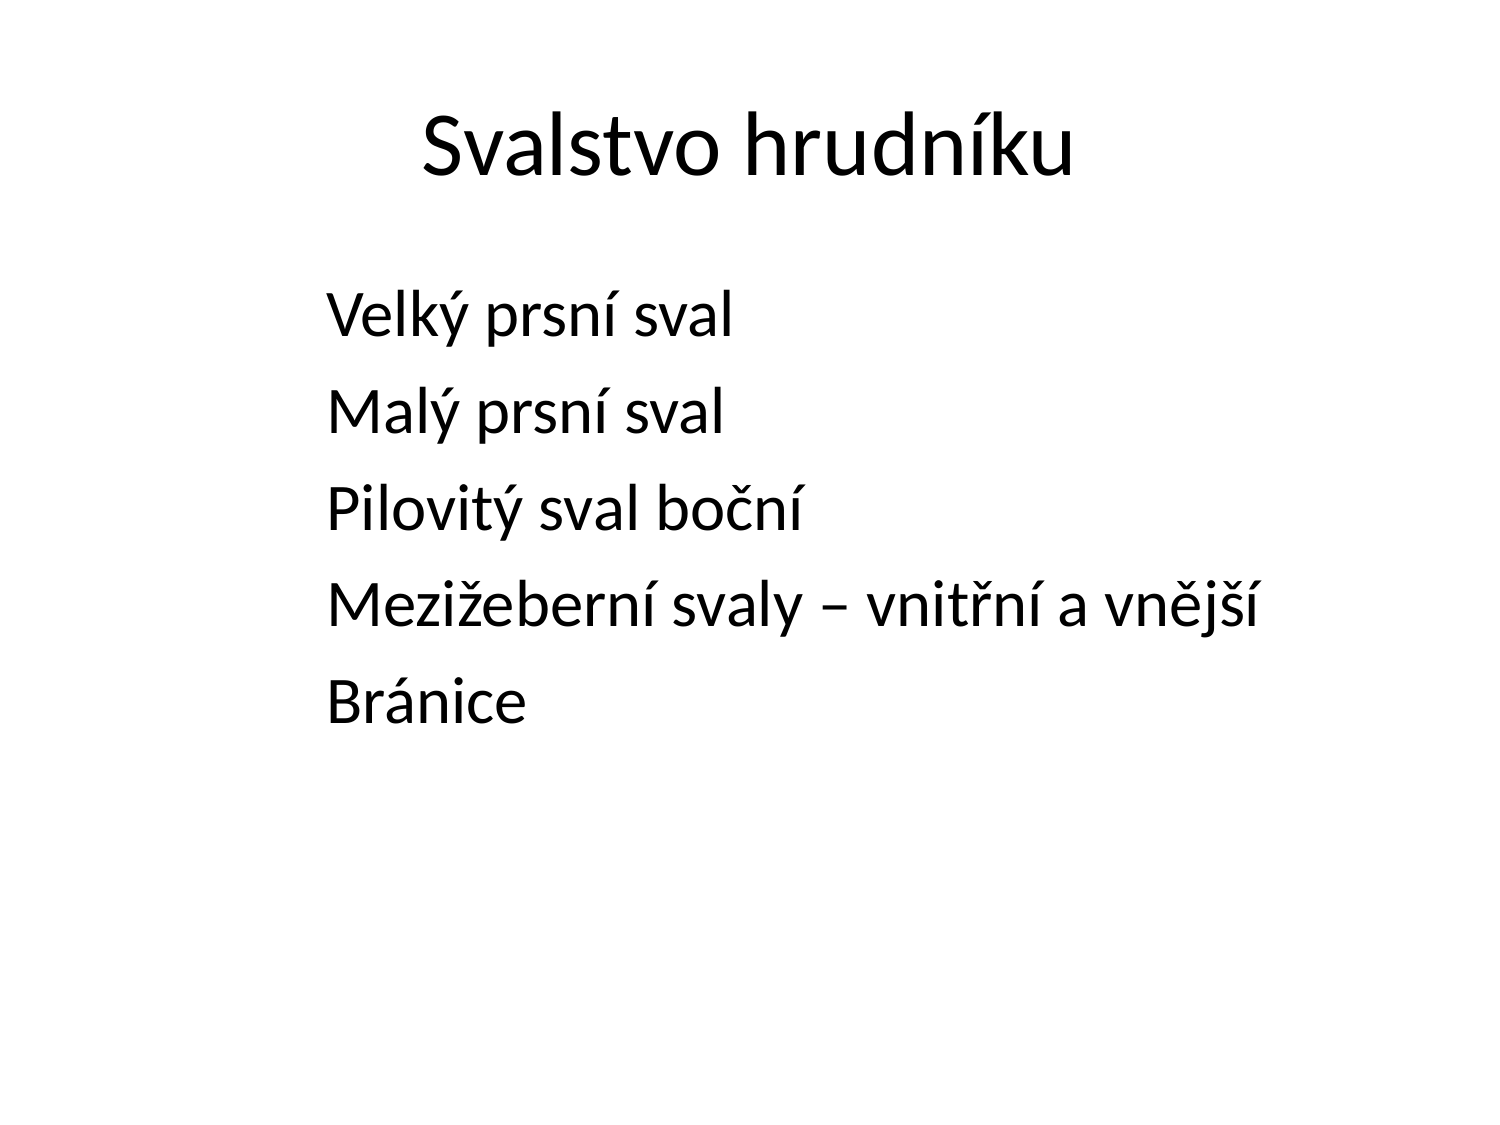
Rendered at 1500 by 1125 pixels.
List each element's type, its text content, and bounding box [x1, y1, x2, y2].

list Velký prsní sval Malý prsní sval Pilovitý sval boční Mezižeberní svaly – vnitřní a vnější Bránice [75, 262, 1426, 1005]
title Svalstvo hrudníku [75, 45, 1426, 233]
